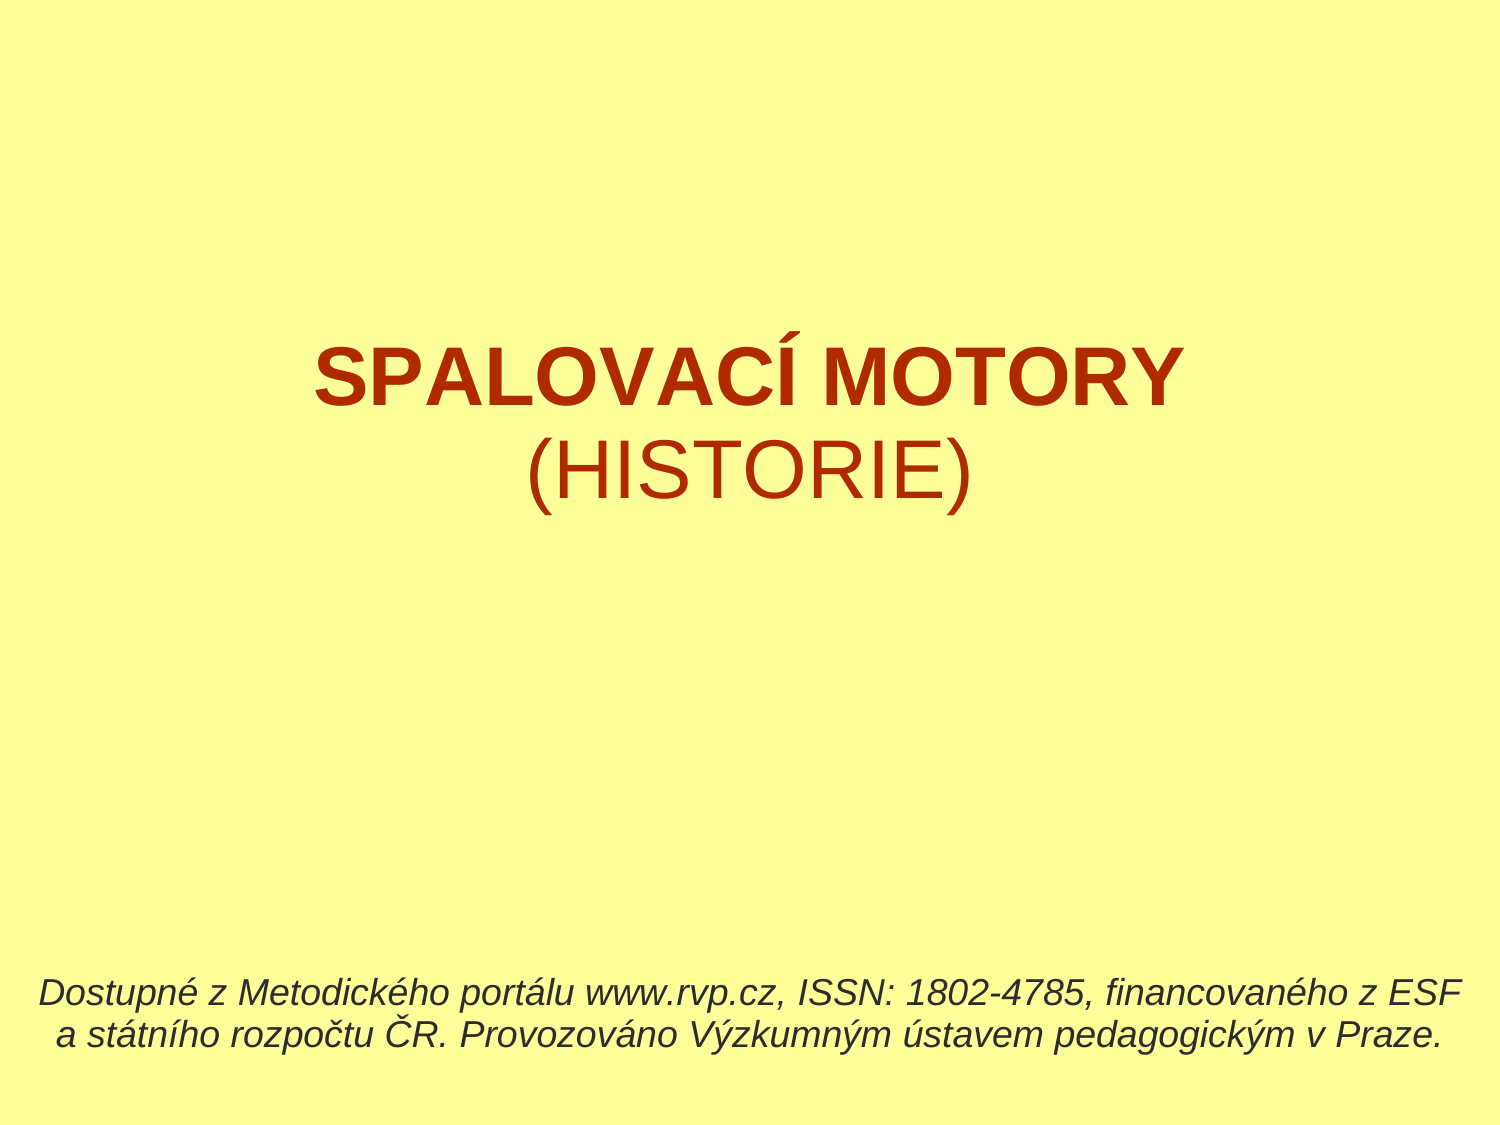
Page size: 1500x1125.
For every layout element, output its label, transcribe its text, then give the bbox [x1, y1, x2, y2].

text_box Dostupné z Metodického portálu www.rvp.cz, ISSN: 1802-4785, financovaného z ESF a státního rozpočtu ČR. Provozováno Výzkumným ústavem pedagogickým v Praze. [0, 964, 1500, 1064]
title SPALOVACÍ MOTORY (HISTORIE) [112, 312, 1388, 628]
